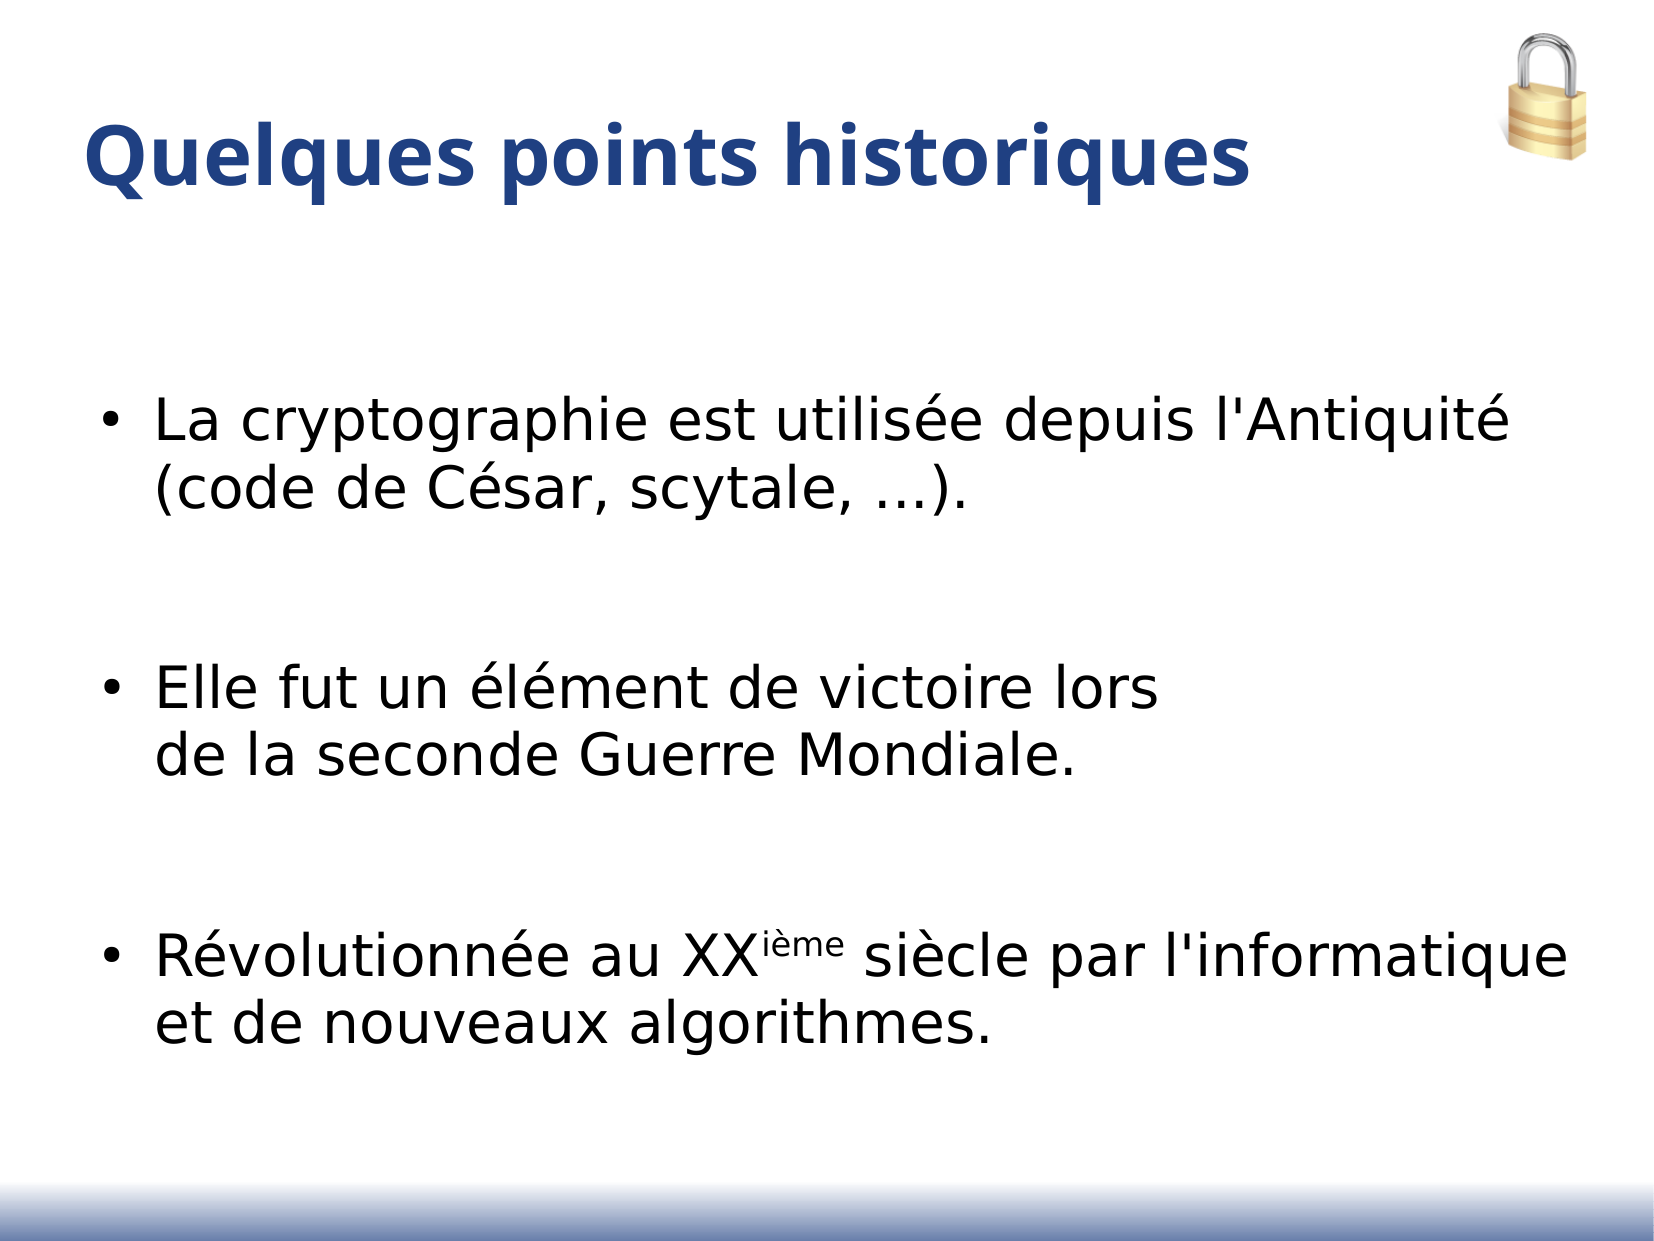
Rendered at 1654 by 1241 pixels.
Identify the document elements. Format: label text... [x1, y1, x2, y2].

list Révolutionnée au XXième siècle par l'informatique et de nouveaux algorithmes. [83, 826, 1572, 1154]
list La cryptographie est utilisée depuis l'Antiquité (code de César, scytale, ...). [82, 382, 1571, 527]
picture [1476, 29, 1613, 166]
title Quelques points historiques [82, 49, 1571, 257]
list Elle fut un élément de victoire lors de la seconde Guerre Mondiale. [83, 584, 1573, 860]
